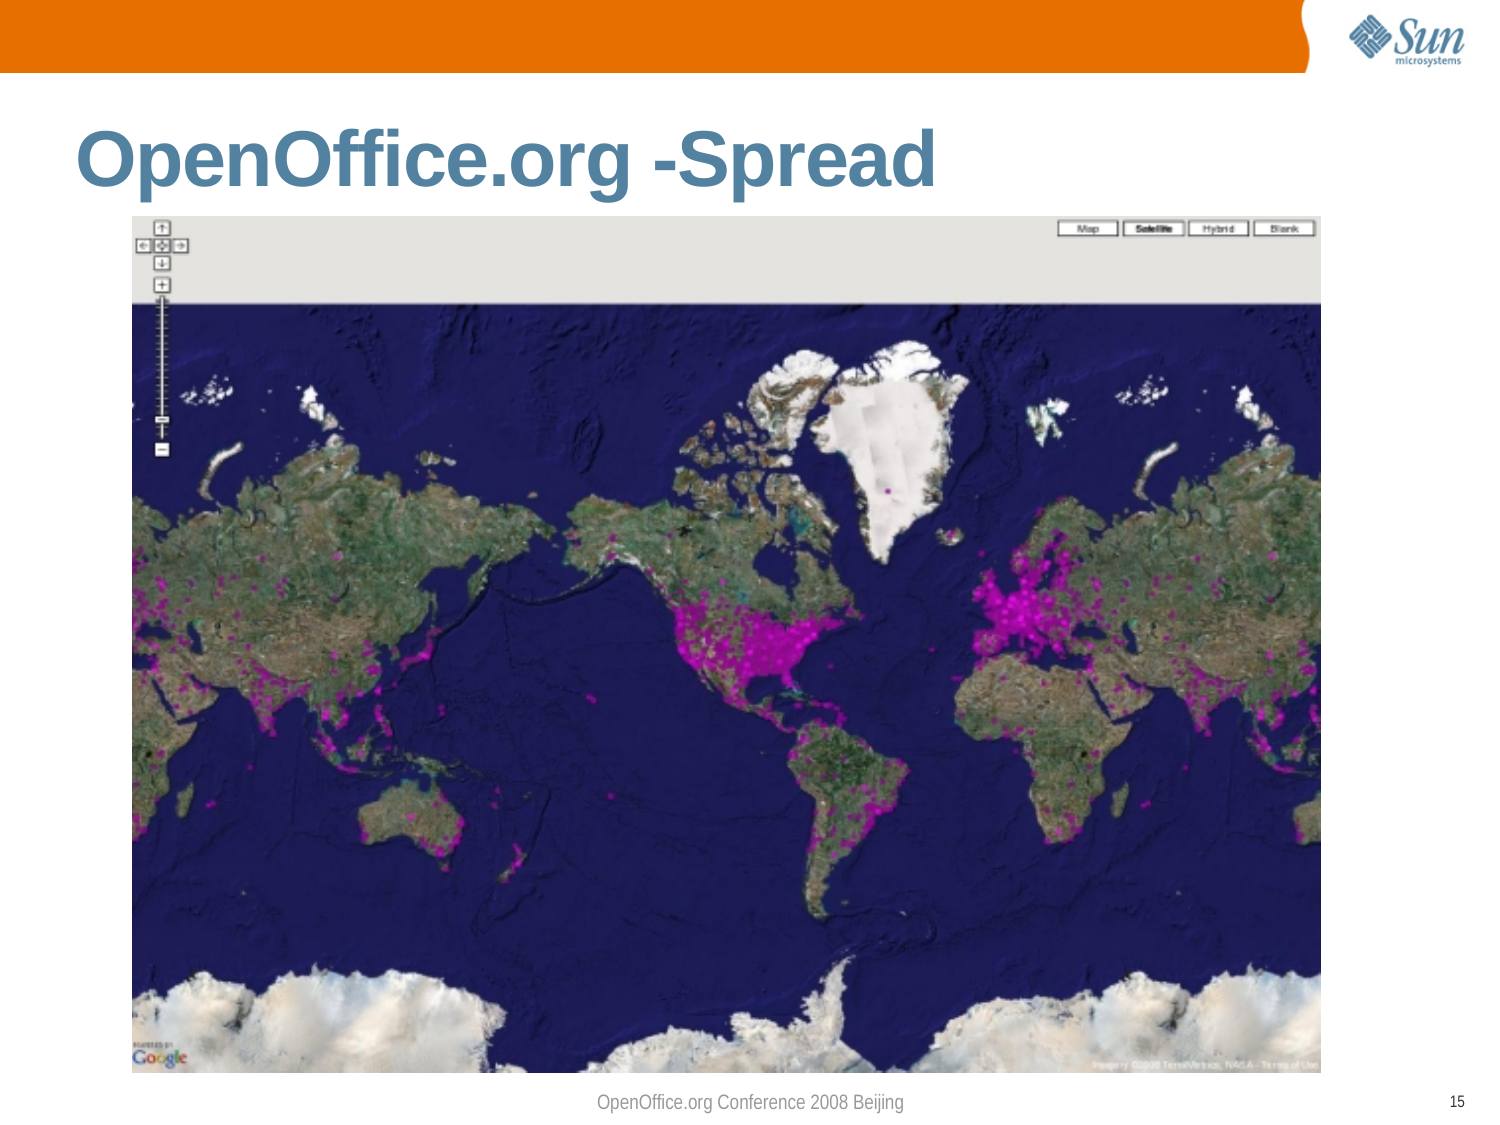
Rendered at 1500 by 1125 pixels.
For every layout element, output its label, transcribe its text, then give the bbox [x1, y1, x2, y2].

title OpenOffice.org -Spread [75, 123, 1437, 227]
picture [132, 216, 1321, 1073]
picture [0, 0, 1500, 73]
